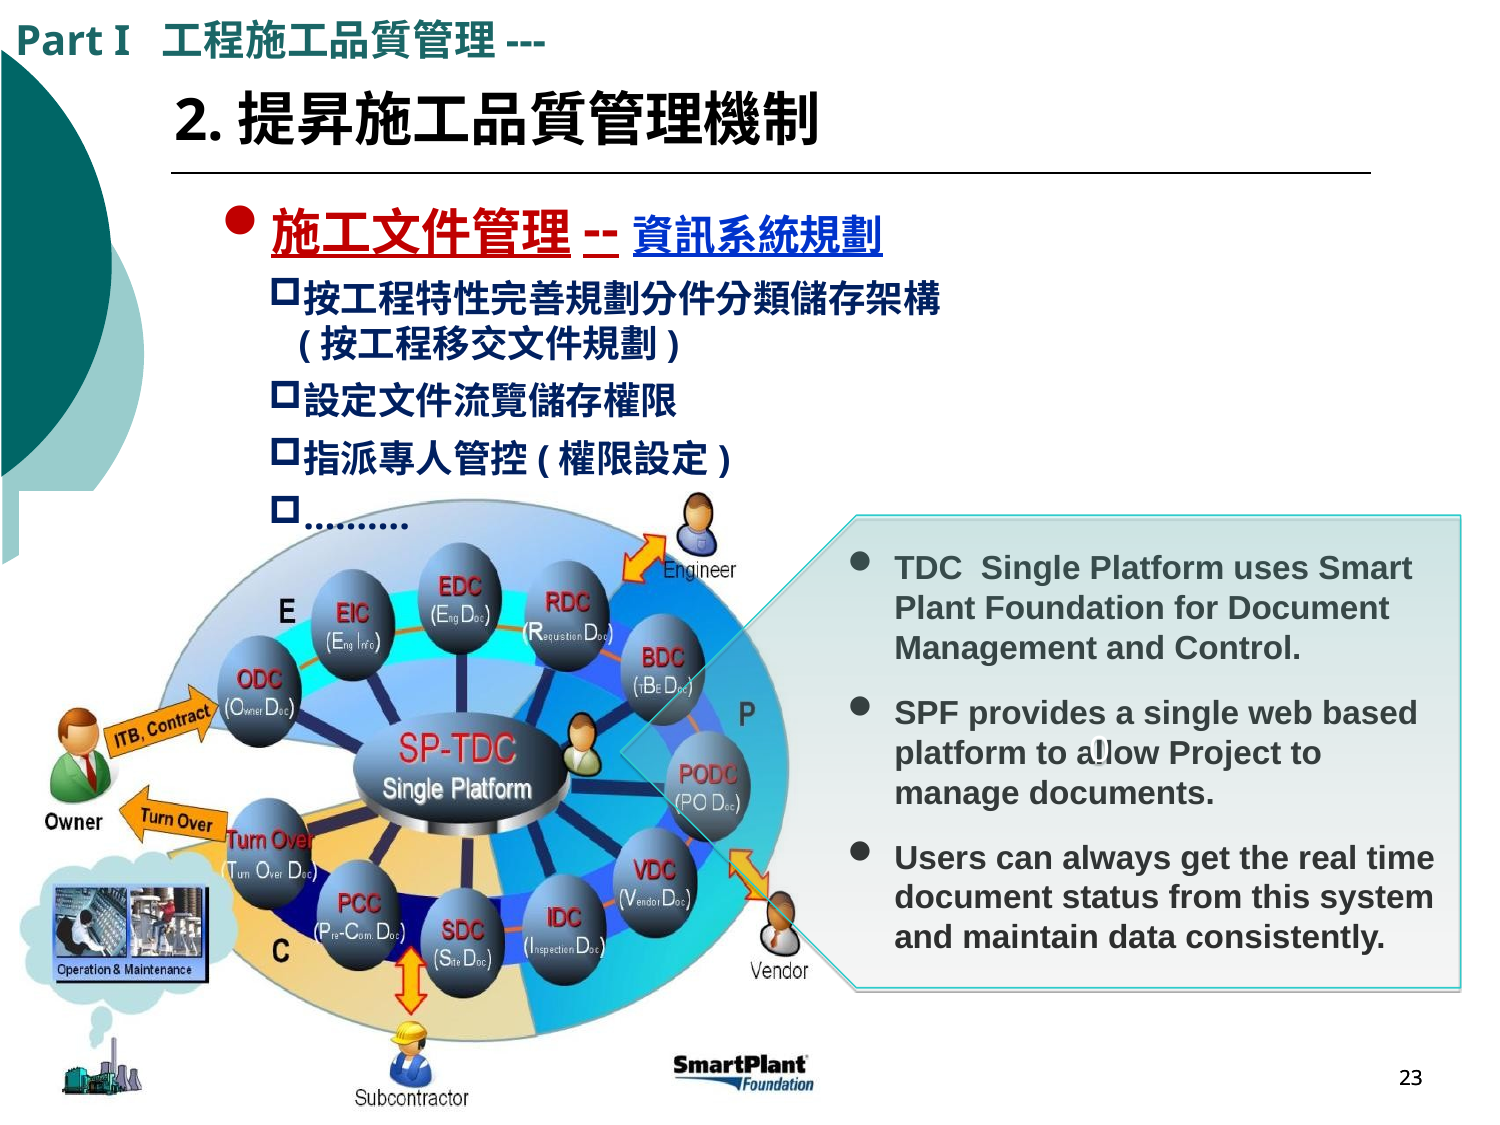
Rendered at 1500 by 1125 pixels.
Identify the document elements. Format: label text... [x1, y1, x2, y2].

text_box 0 [620, 515, 1461, 988]
text_box 按工程特性完善規劃分件分類儲存架構 (按工程移交文件規劃) 設定文件流覽儲存權限 指派專人管控(權限設定) ………. [253, 267, 1376, 545]
text_box 2.提昇施工品質管理機制 [159, 66, 1376, 169]
text_box Part I 工程施工品質管理--- [0, 0, 597, 79]
picture [19, 491, 821, 1118]
text_box 施工文件管理--資訊系統規劃 [206, 184, 1246, 270]
